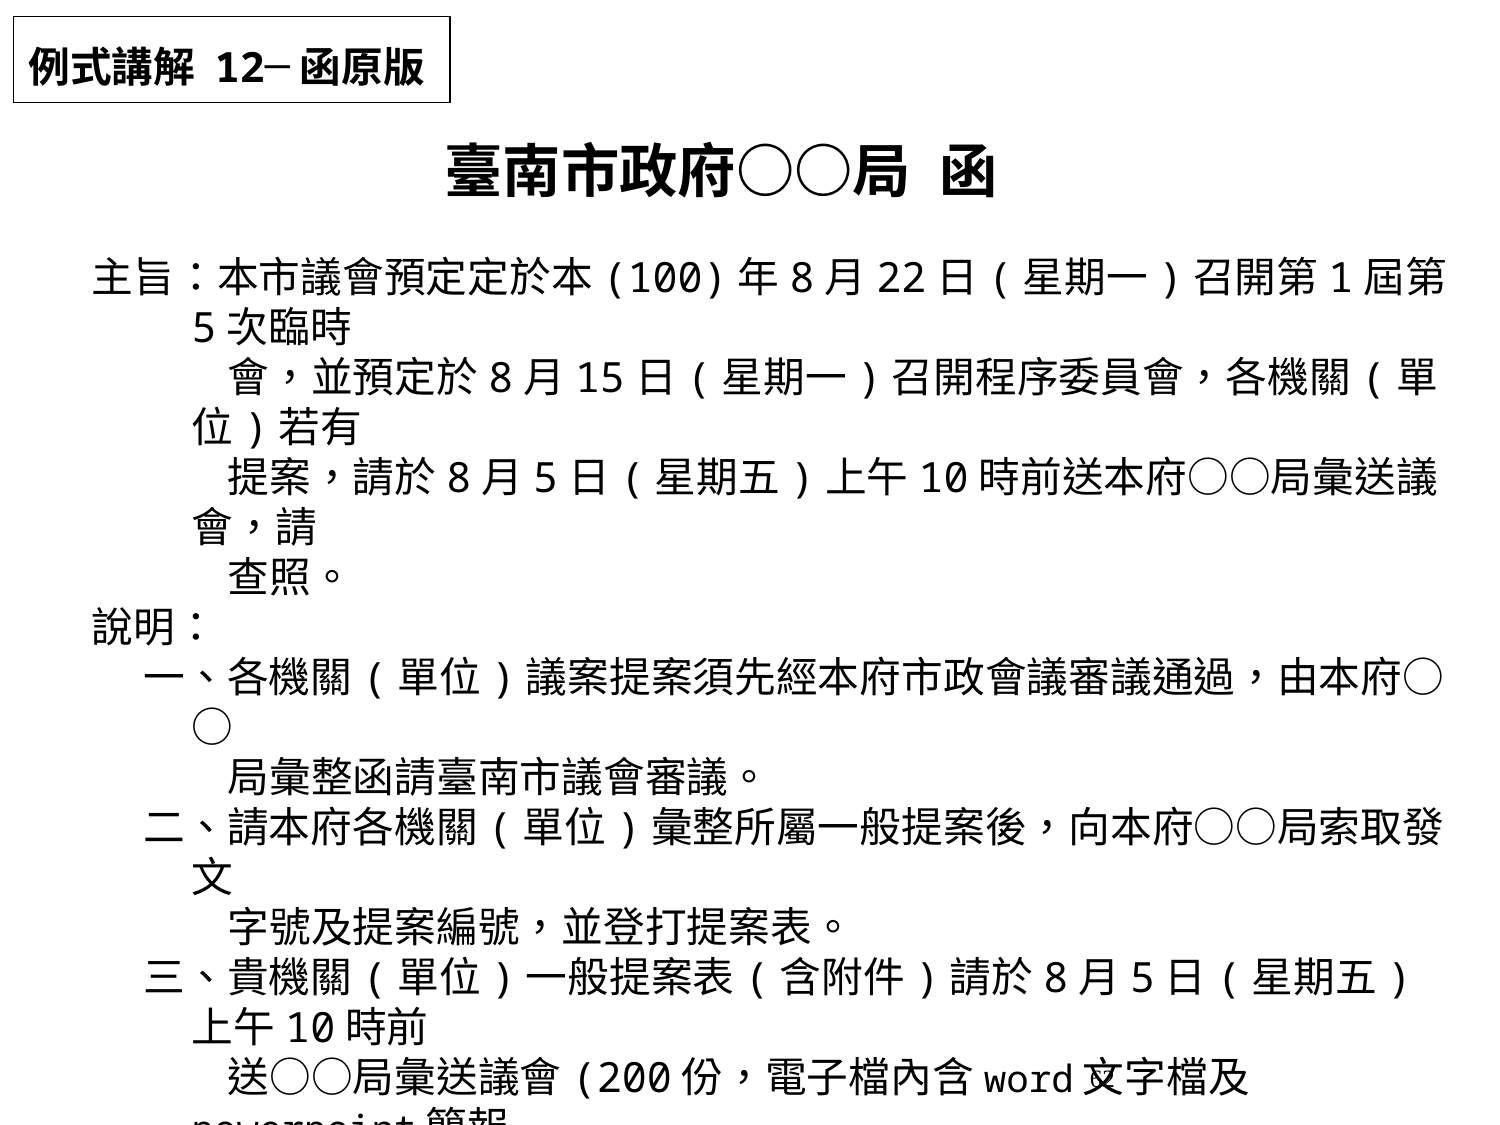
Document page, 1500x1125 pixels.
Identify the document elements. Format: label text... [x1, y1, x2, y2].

text_box 例式講解 12─函原版 [13, 16, 450, 103]
text_box 主旨：本市議會預定定於本(100)年8月22日(星期一)召開第1屆第5次臨時 會，並預定於8月15日(星期一)召開程序委員會，各機關(單位)若有 提案，請於8月5日(星期五)上午10時前送本府○○局彙送議會，請 查照。 說明： 一、各機關(單位)議案提案須先經本府市政會議審議通過，由本府○○ 局彙整函請臺南市議會審議。 二、請本府各機關(單位)彙整所屬一般提案後，向本府○○局索取發文 字號及提案編號，並登打提案表。 三、貴機關(單位)一般提案表(含附件)請於8月5日(星期五)上午10時前 送○○局彙送議會(200份，電子檔內含word文字檔及powerpoint簡報 檔寄至臺南市議會＊＊＊@mail.tncc.gov.tw及本府○○局○○科(提 案單電子檔)＊＊＊@mail.tainan.gov.tw)。 四、提案表統一以A4影印(單面)，附件(可採雙面影印以節省紙張)。 五、請各機關轉知所屬，若有提案請依上開規定辦理。 六、隨文檢送「提案表範例格式」及「powerpoint簡報檔範例」各乙份。 [77, 243, 1464, 1125]
text_box 臺南市政府○○局 函 [426, 126, 1017, 214]
